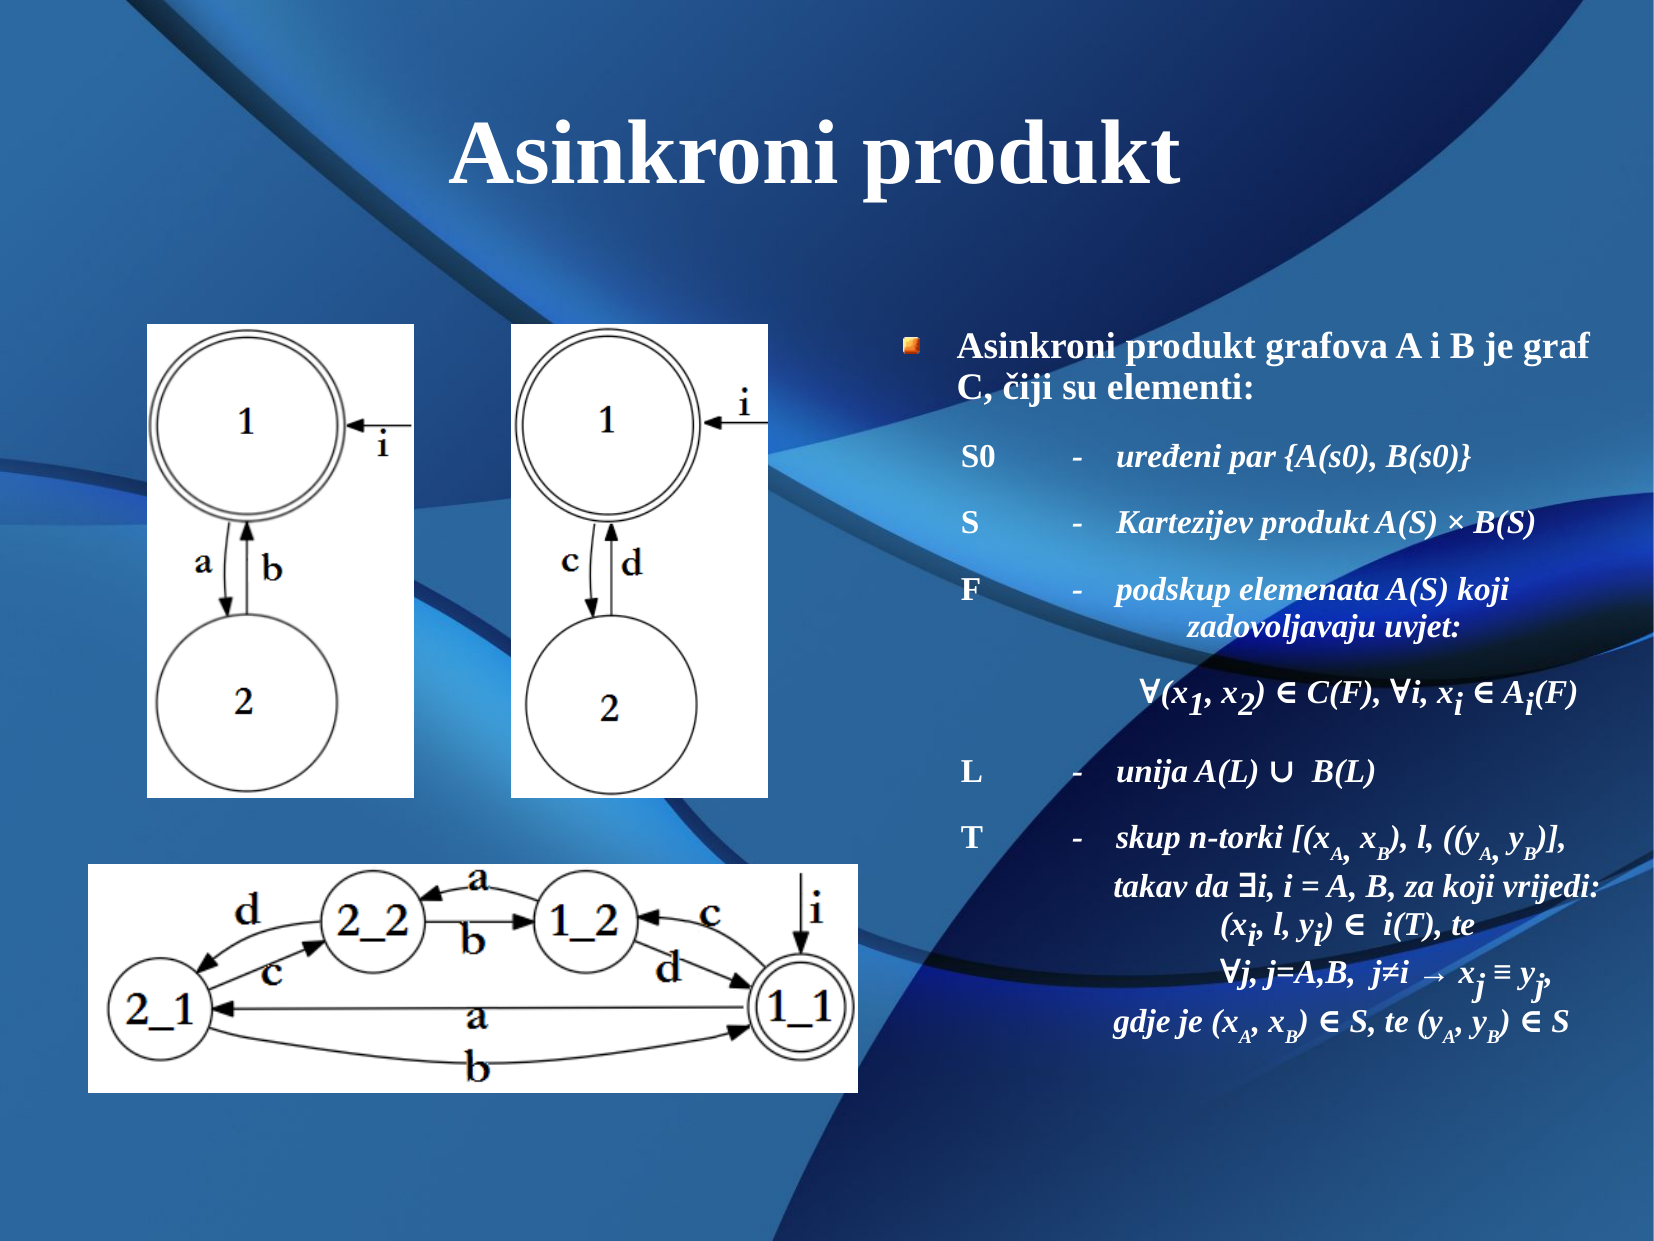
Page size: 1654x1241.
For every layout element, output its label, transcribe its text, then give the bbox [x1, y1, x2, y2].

title Asinkroni produkt [82, 49, 1571, 257]
picture [0, 0, 1654, 1241]
list Asinkroni produkt grafova A i B je graf C, čiji su elementi: S0 - uređeni par {A(s0), B(s0)} S - Kartezijev produkt A(S) × B(S) F - podskup elemenata A(S) koji zadovoljavaju uvjet: ∀(x1, x2) ∈ C(F), ∀i, xi ∈ Ai(F) L - unija A(L) ∪ B(L) T - skup n-torki [(xA, xB), l, ((yA, yB)], takav da ∃i, i = A, B, za koji vrijedi: (xi, l, yi) ∈ i(T), te ∀j, j=A,B, j≠i → xj ≡ yj, gdje je (xA, xB) ∈ S, te (yA, yB) ∈ S [885, 324, 1612, 1129]
